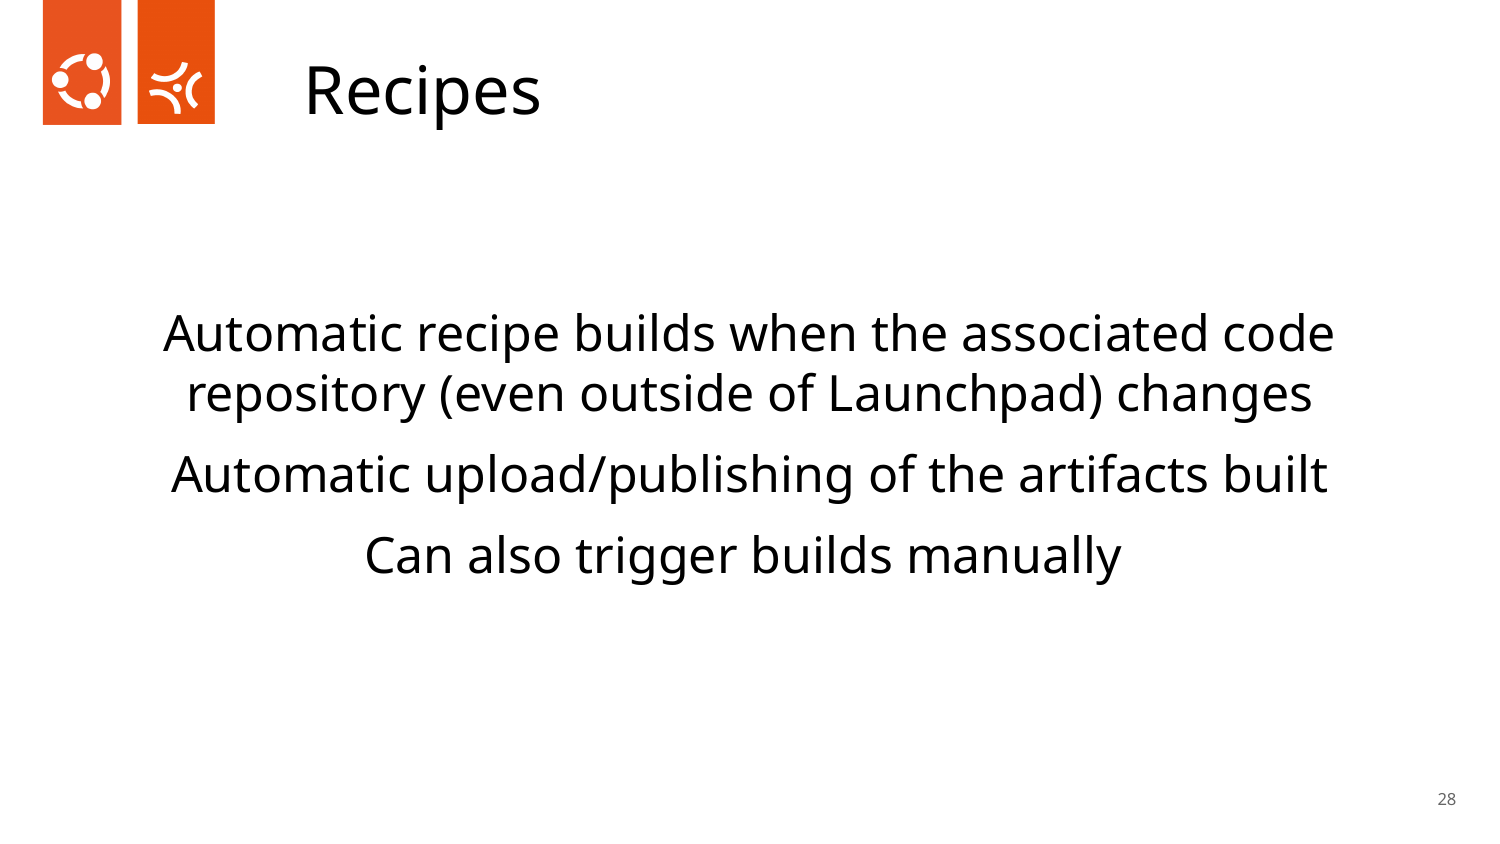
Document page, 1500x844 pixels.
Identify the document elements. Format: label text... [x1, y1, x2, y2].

slide_number <number> [1381, 773, 1472, 839]
picture [137, 0, 216, 124]
text_box Recipes [288, 33, 901, 141]
list Automatic recipe builds when the associated code repository (even outside of Launchpad) changes Automatic upload/publishing of the artifacts built Can also trigger builds manually [98, 301, 1402, 491]
